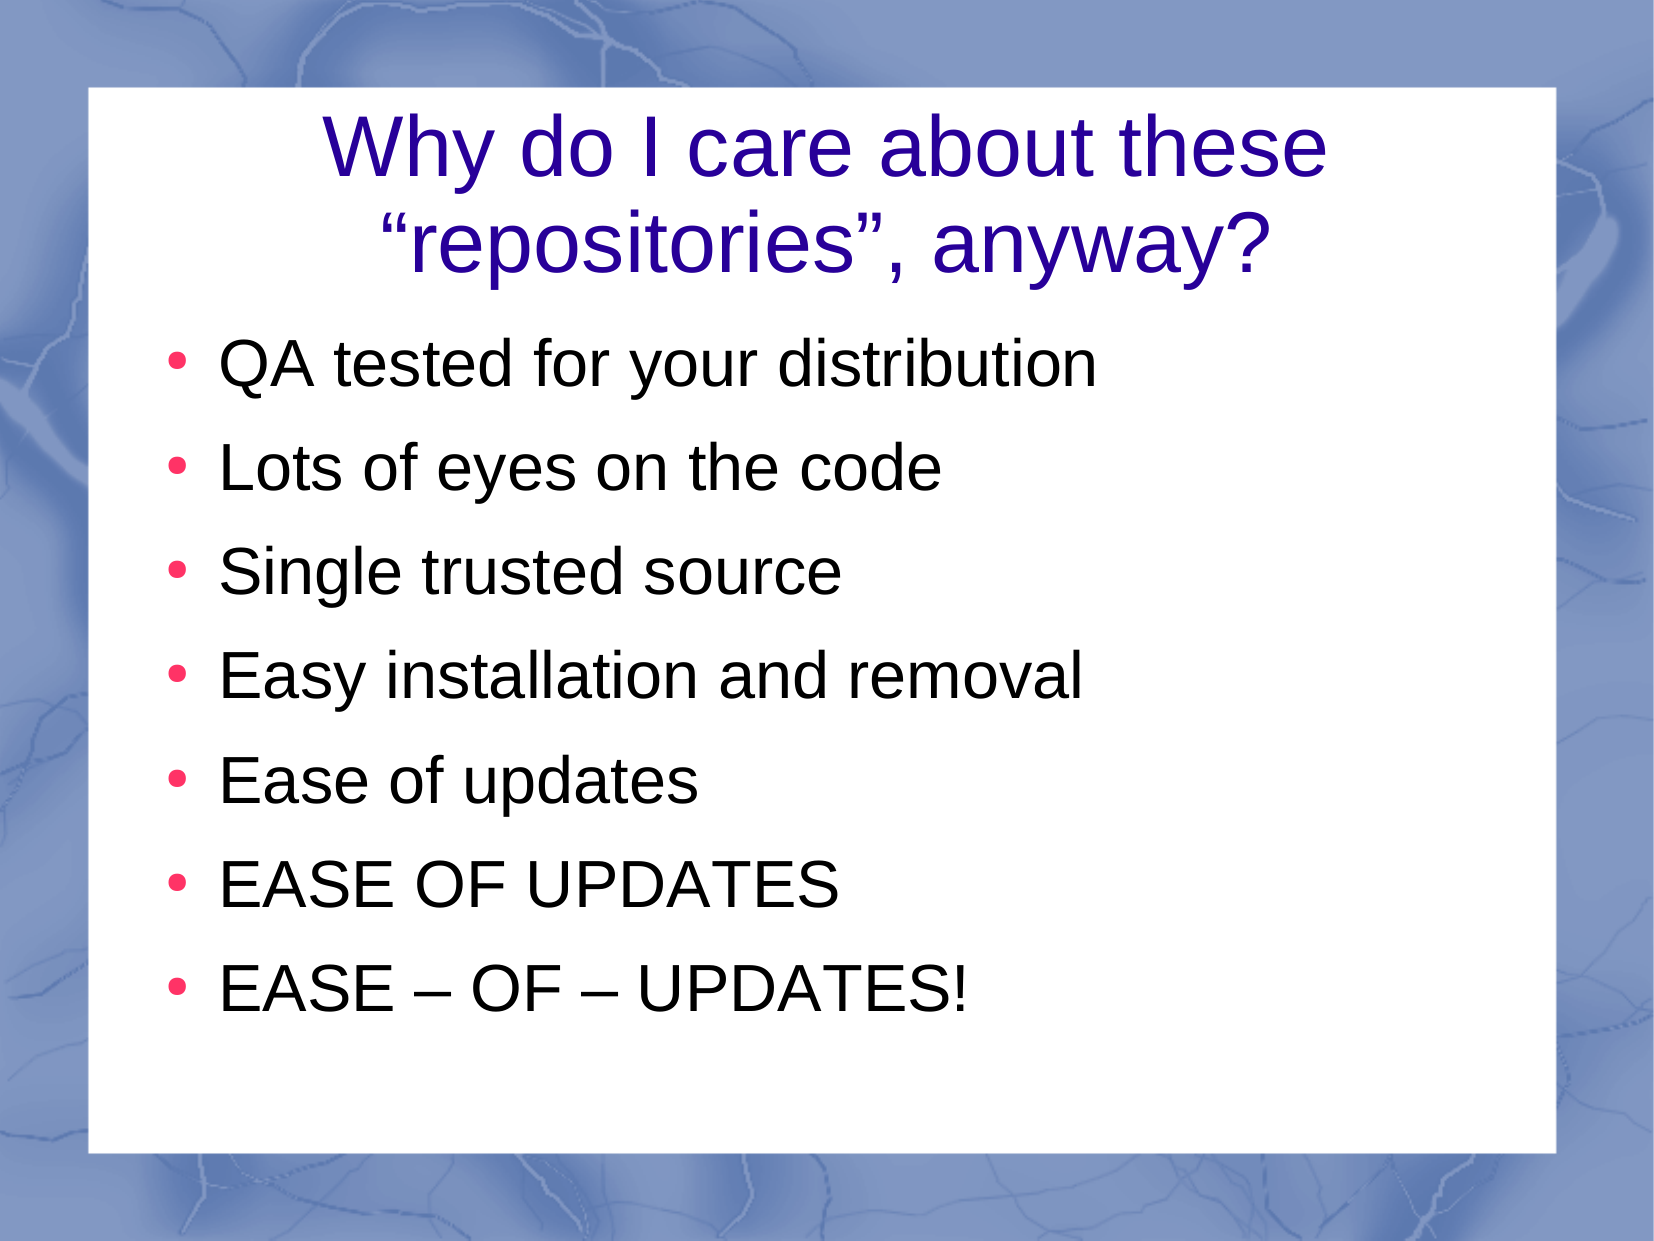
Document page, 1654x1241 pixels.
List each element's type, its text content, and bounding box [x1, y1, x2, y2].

title Why do I care about these “repositories”, anyway? [118, 90, 1536, 298]
list QA tested for your distribution Lots of eyes on the code Single trusted source Easy installation and removal Ease of updates EASE OF UPDATES EASE – OF – UPDATES! [147, 325, 1506, 1145]
picture [0, 0, 1654, 1241]
